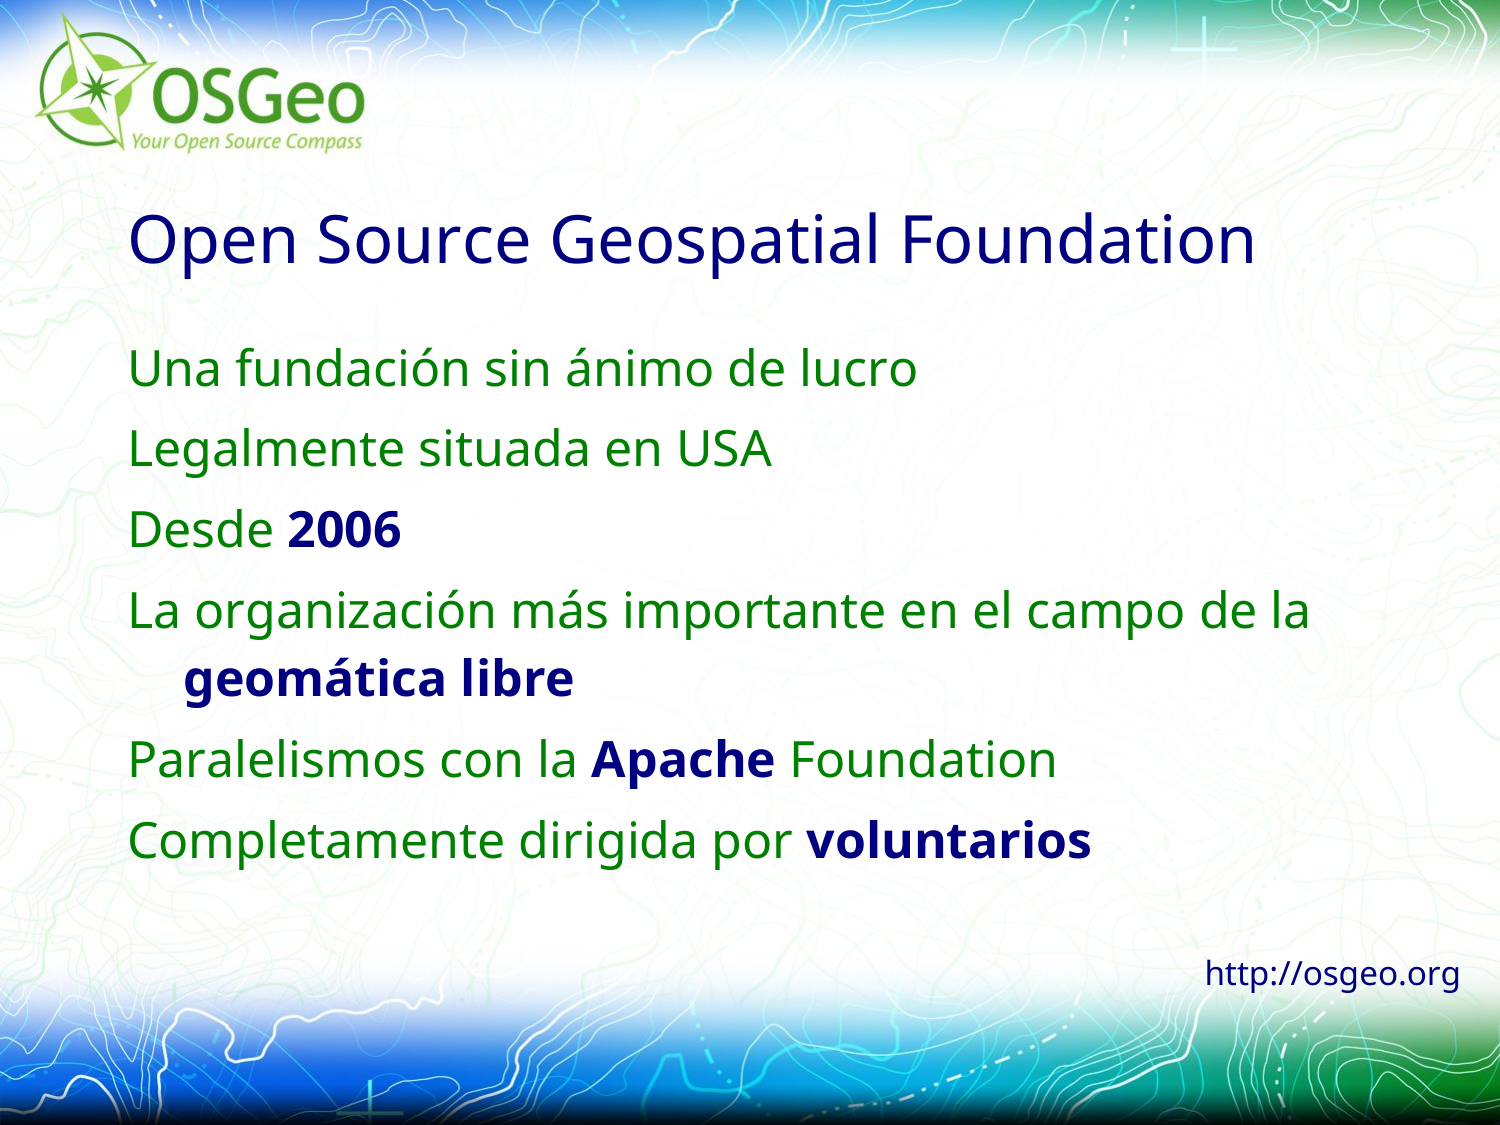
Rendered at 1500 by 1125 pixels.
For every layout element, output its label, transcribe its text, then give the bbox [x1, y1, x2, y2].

text_box http://osgeo.org [1122, 944, 1477, 1000]
list Una fundación sin ánimo de lucro Legalmente situada en USA Desde 2006 La organización más importante en el campo de la geomática libre Paralelismos con la Apache Foundation Completamente dirigida por voluntarios [112, 324, 1388, 1068]
title Open Source Geospatial Foundation [112, 187, 1388, 288]
picture [0, 0, 1500, 1125]
